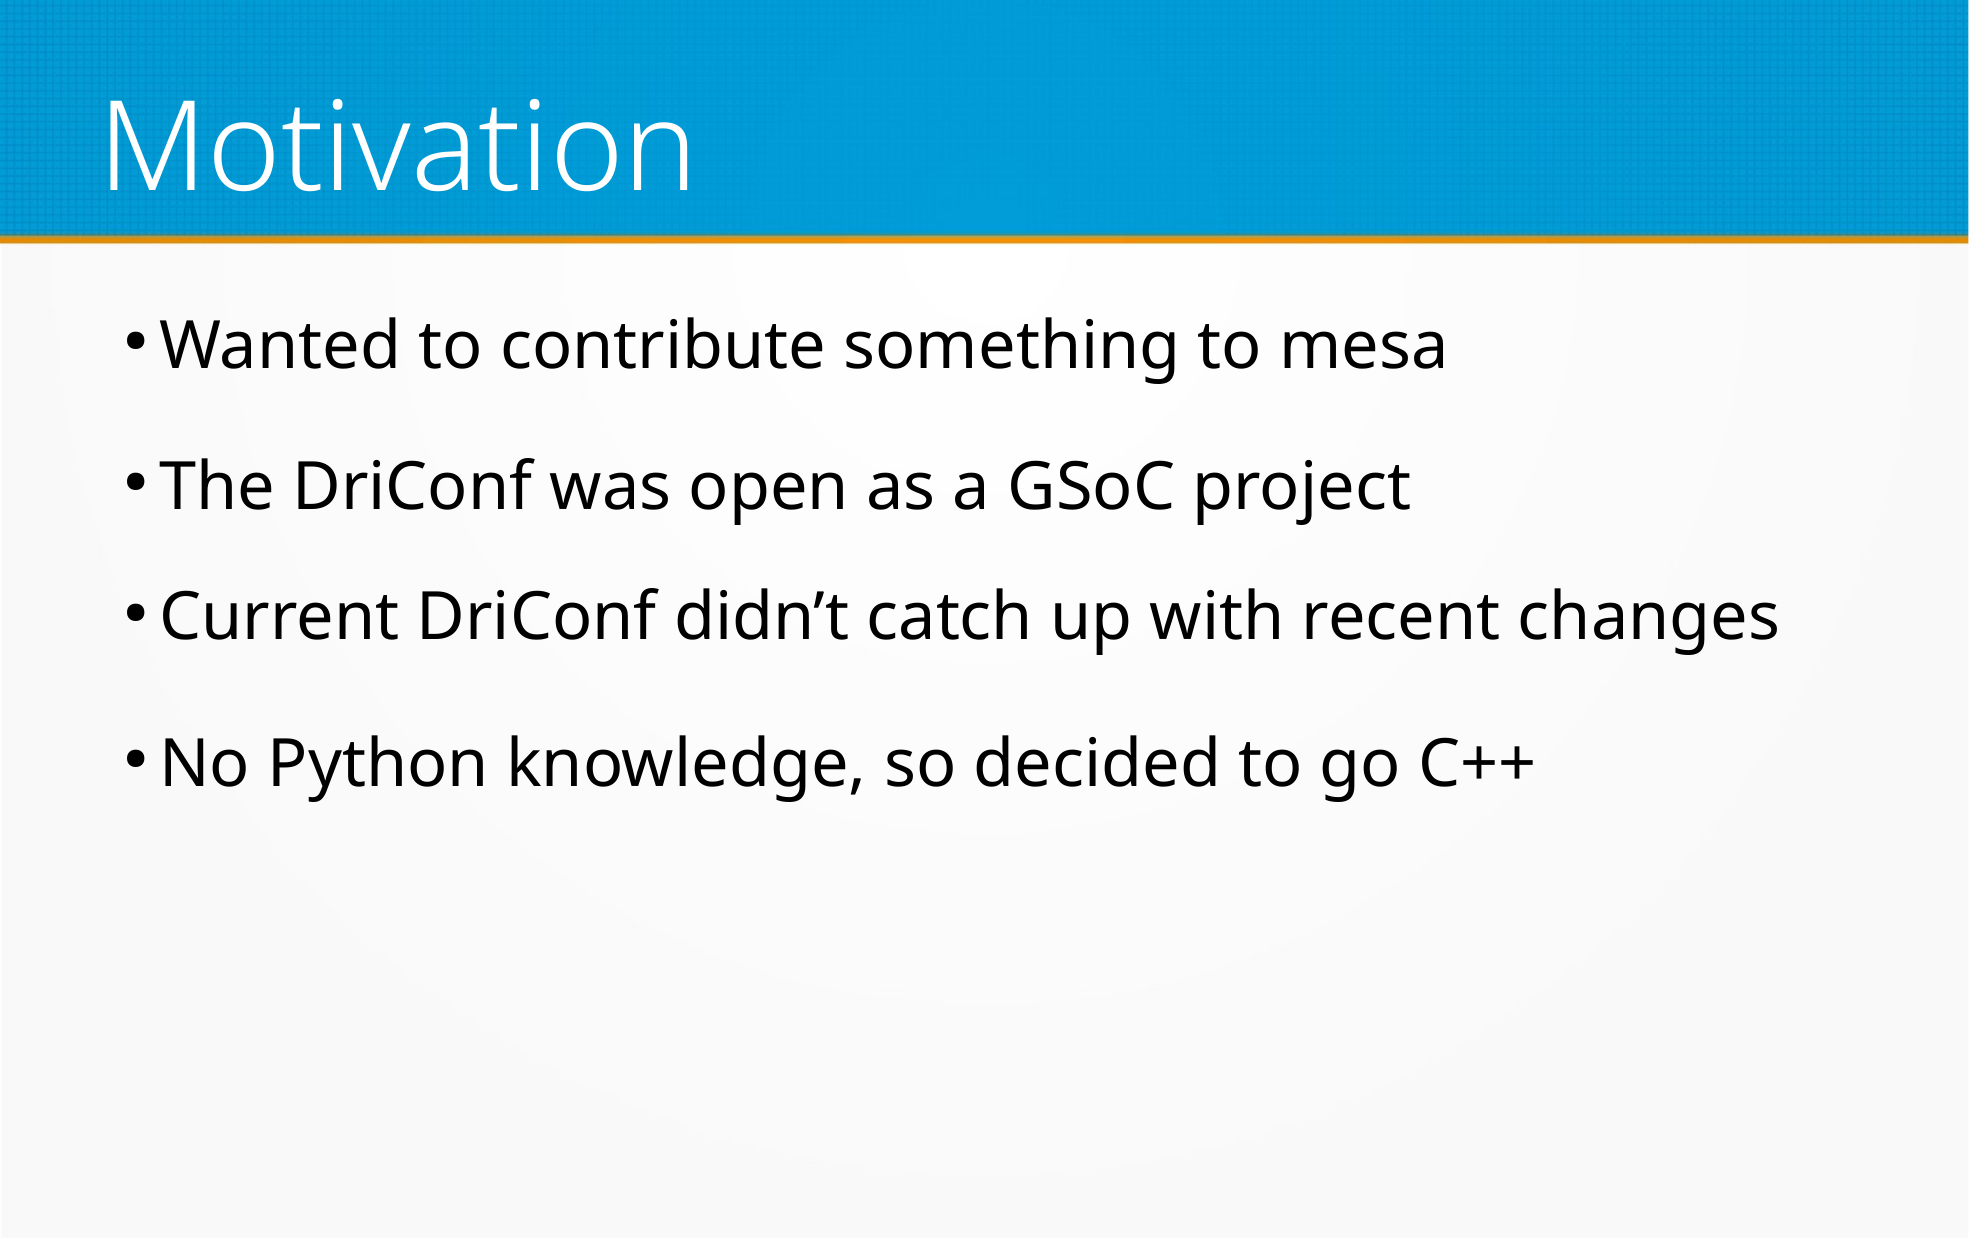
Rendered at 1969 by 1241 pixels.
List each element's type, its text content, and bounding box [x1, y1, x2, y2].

text_box No Python knowledge, so decided to go C++ [118, 705, 1701, 815]
picture [0, 233, 1969, 1241]
text_box Wanted to contribute something to mesa [118, 294, 1607, 391]
text_box Current DriConf didn’t catch up with recent changes [118, 543, 1926, 686]
text_box The DriConf was open as a GSoC project [118, 399, 1819, 543]
title Motivation [98, 19, 1870, 227]
